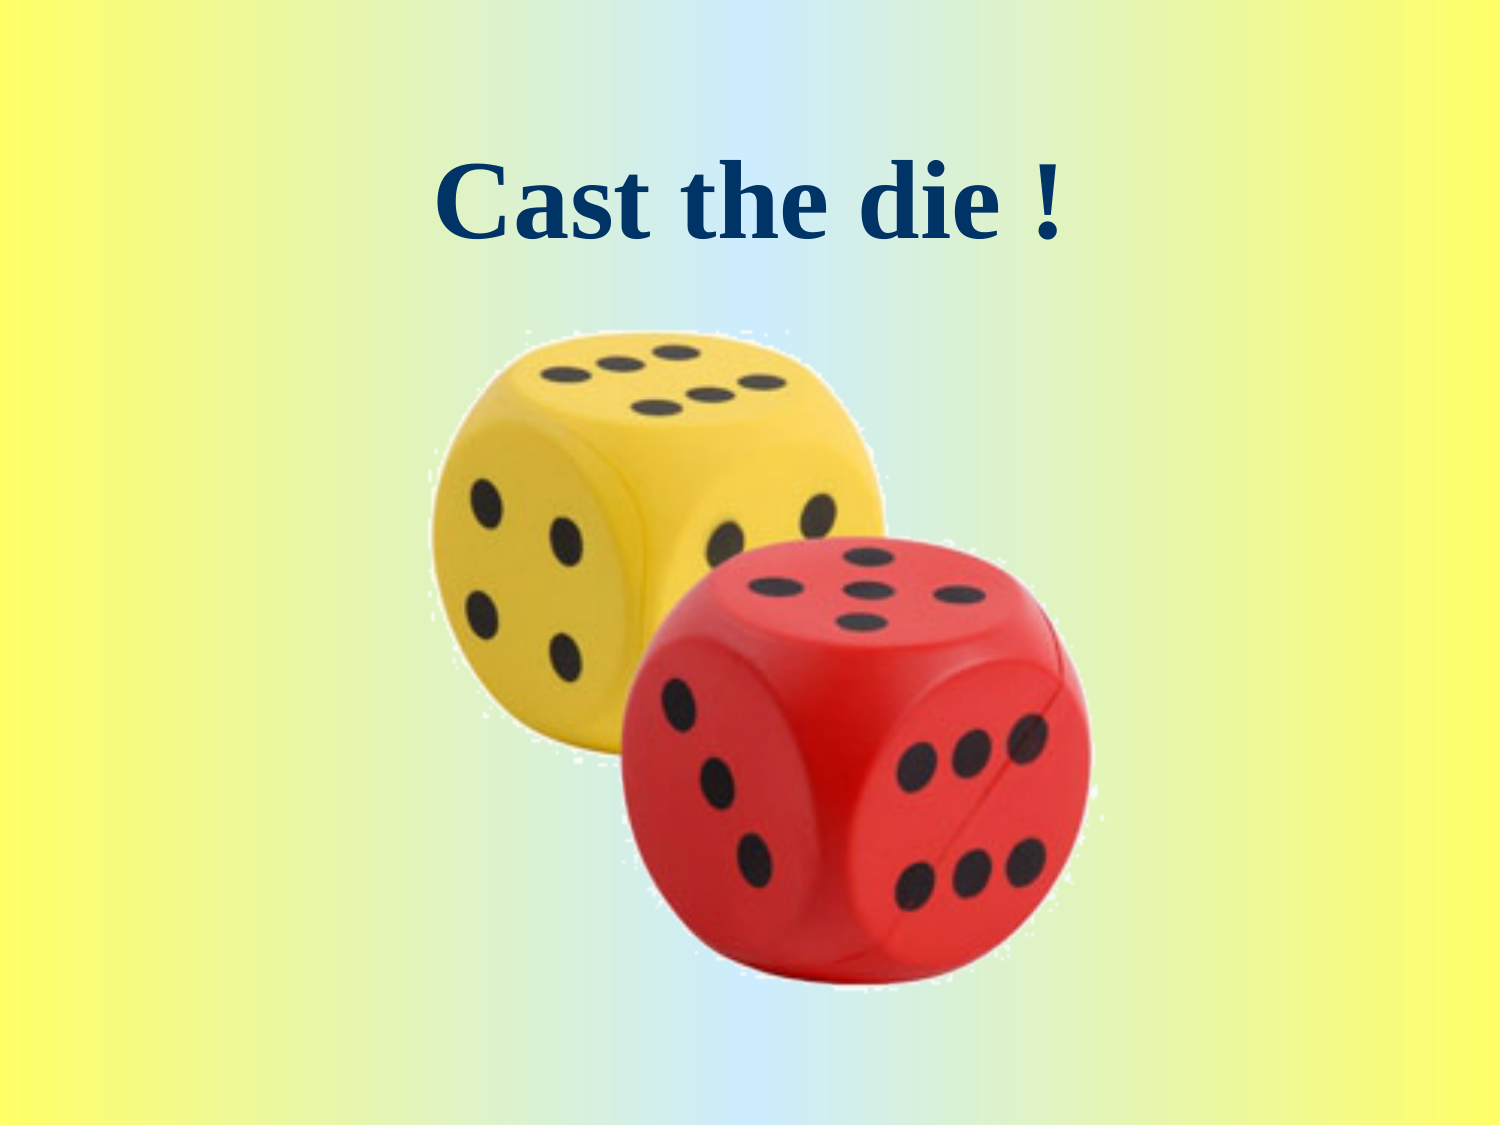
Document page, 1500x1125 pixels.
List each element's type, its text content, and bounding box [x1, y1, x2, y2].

title Cast the die ! [112, 99, 1388, 288]
picture [425, 312, 1113, 1000]
